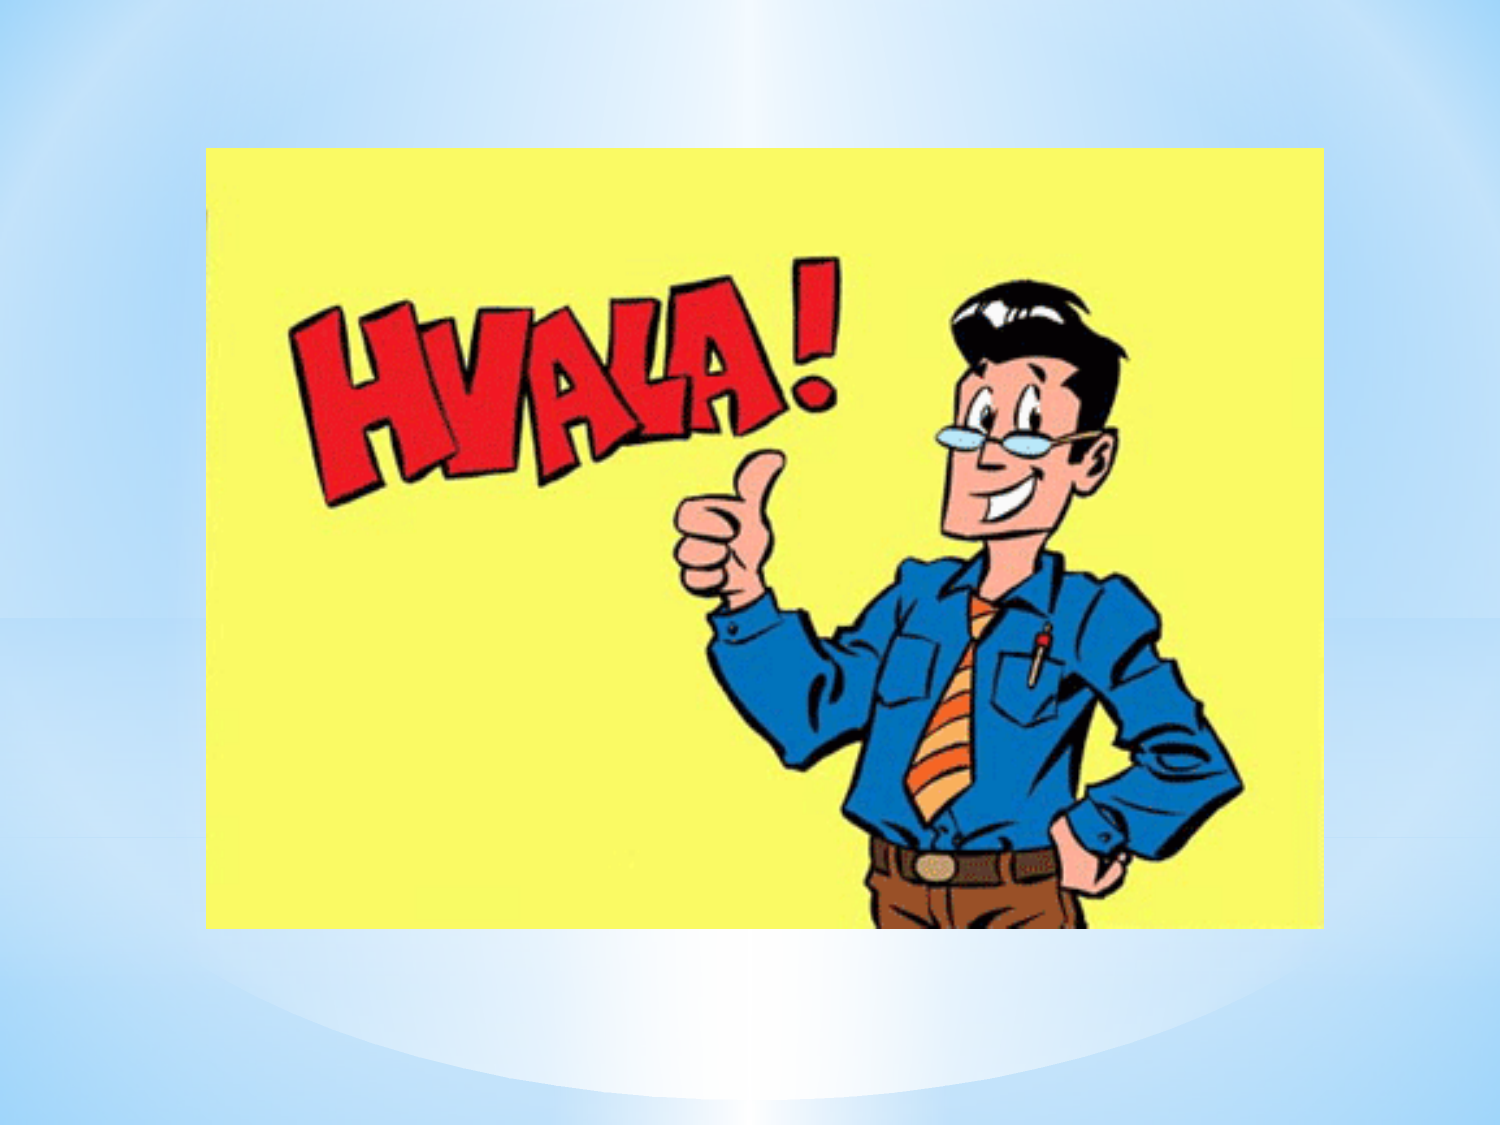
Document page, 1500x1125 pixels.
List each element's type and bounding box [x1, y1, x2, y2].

picture [206, 148, 1324, 929]
